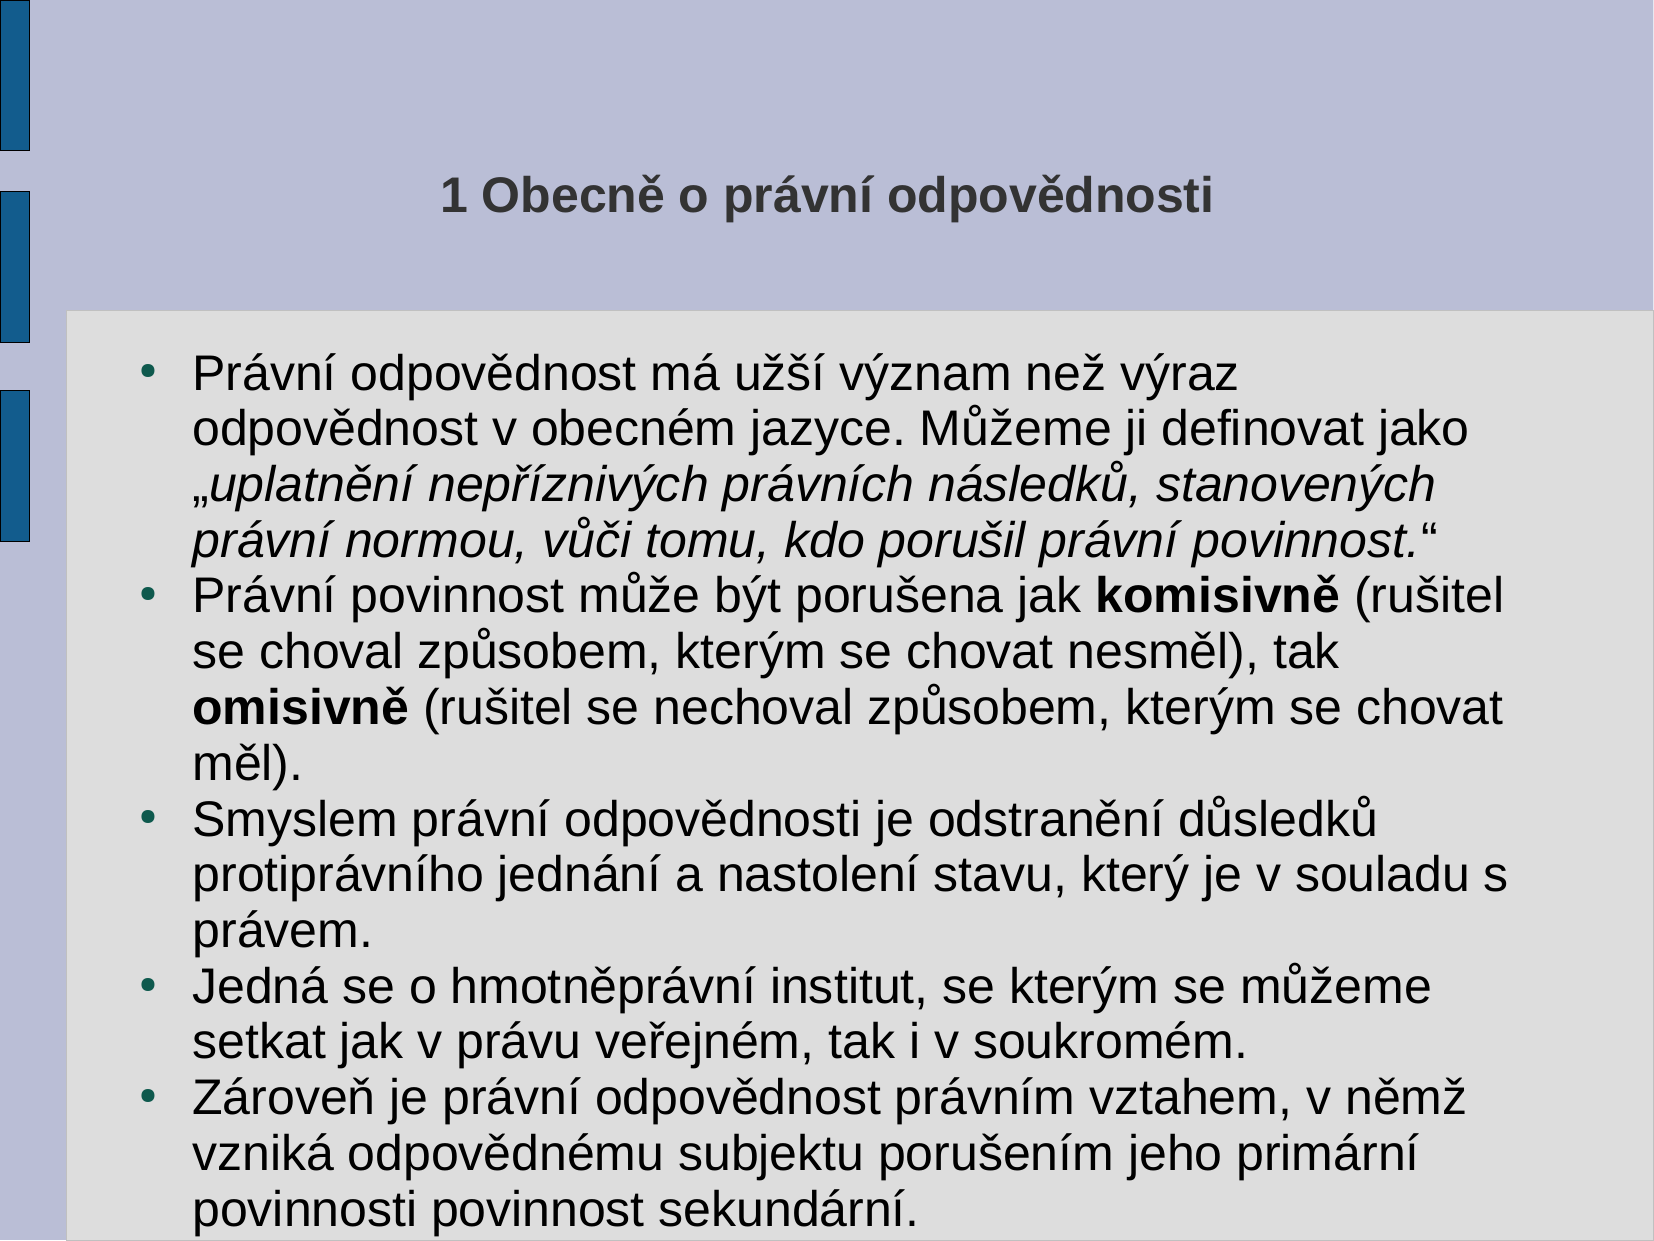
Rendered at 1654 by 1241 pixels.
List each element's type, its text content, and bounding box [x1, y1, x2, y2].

list Právní odpovědnost má užší význam než výraz odpovědnost v obecném jazyce. Můžeme ji definovat jako „uplatnění nepříznivých právních následků, stanovených právní normou, vůči tomu, kdo porušil právní povinnost.“ Právní povinnost může být porušena jak komisivně (rušitel se choval způsobem, kterým se chovat nesměl), tak omisivně (rušitel se nechoval způsobem, kterým se chovat měl). Smyslem právní odpovědnosti je odstranění důsledků protiprávního jednání a nastolení stavu, který je v souladu s právem. Jedná se o hmotněprávní institut, se kterým se můžeme setkat jak v právu veřejném, tak i v soukromém. Zároveň je právní odpovědnost právním vztahem, v němž vzniká odpovědnému subjektu porušením jeho primární povinnosti povinnost sekundární. [121, 344, 1534, 1240]
title 1 Obecně o právní odpovědnosti [121, 91, 1534, 299]
